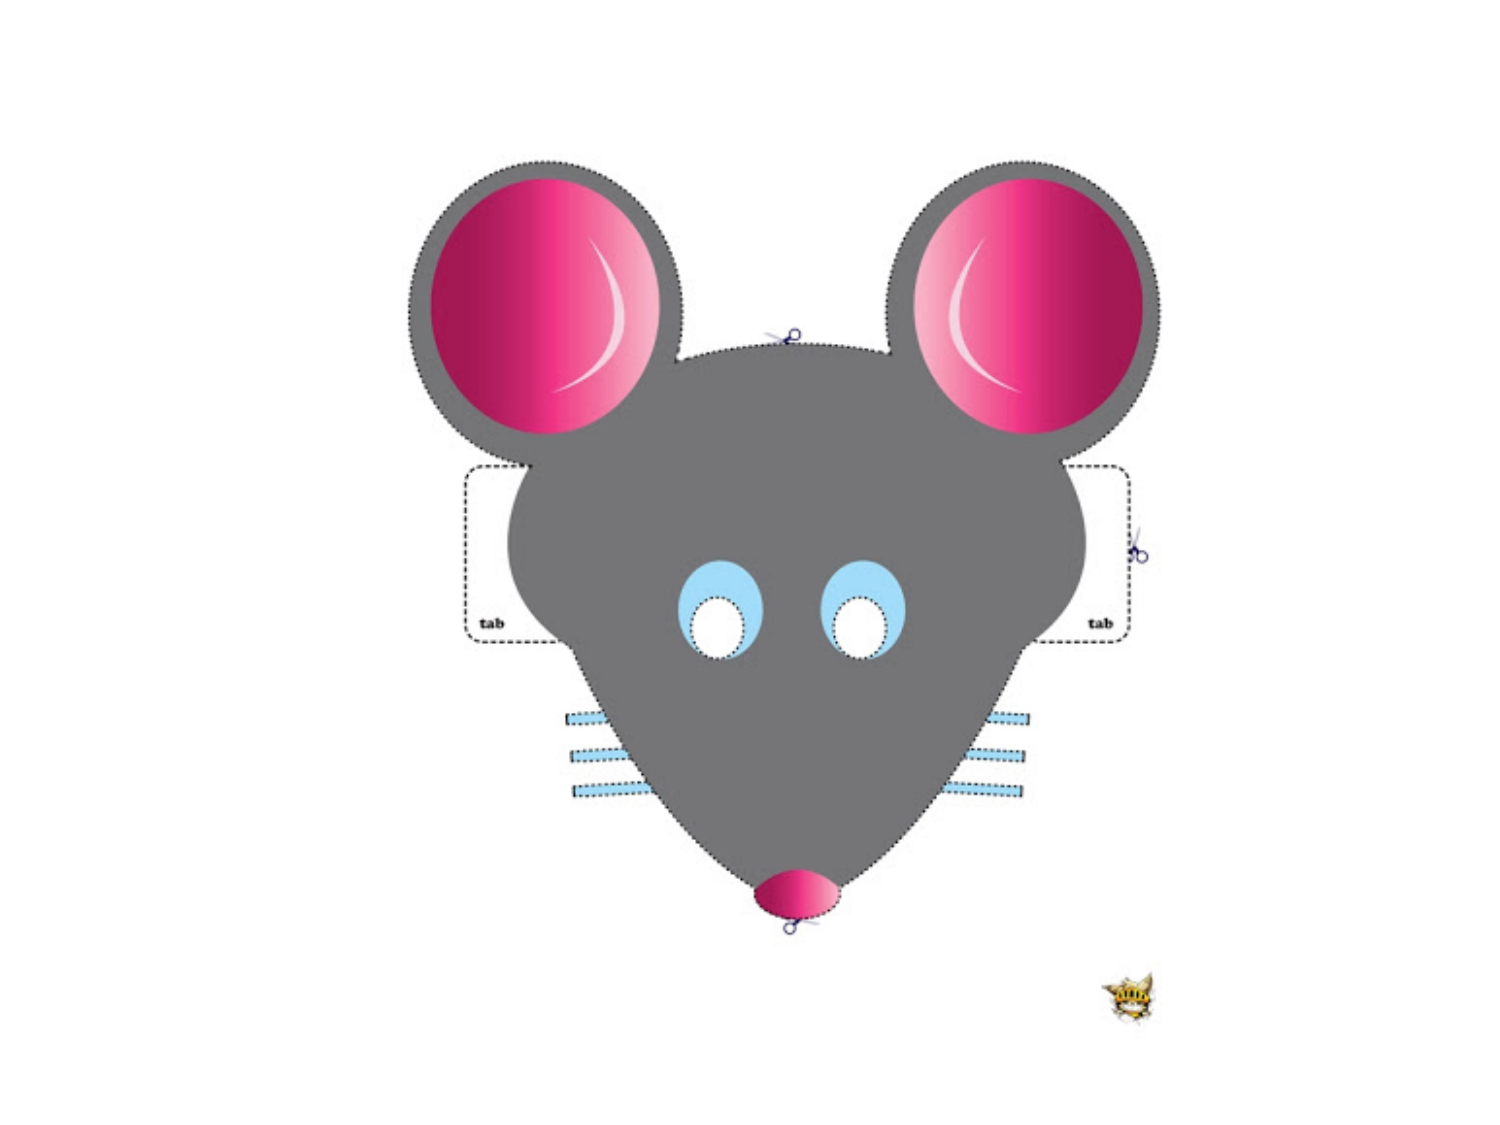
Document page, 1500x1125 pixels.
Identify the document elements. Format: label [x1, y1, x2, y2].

picture [401, 46, 1170, 1040]
